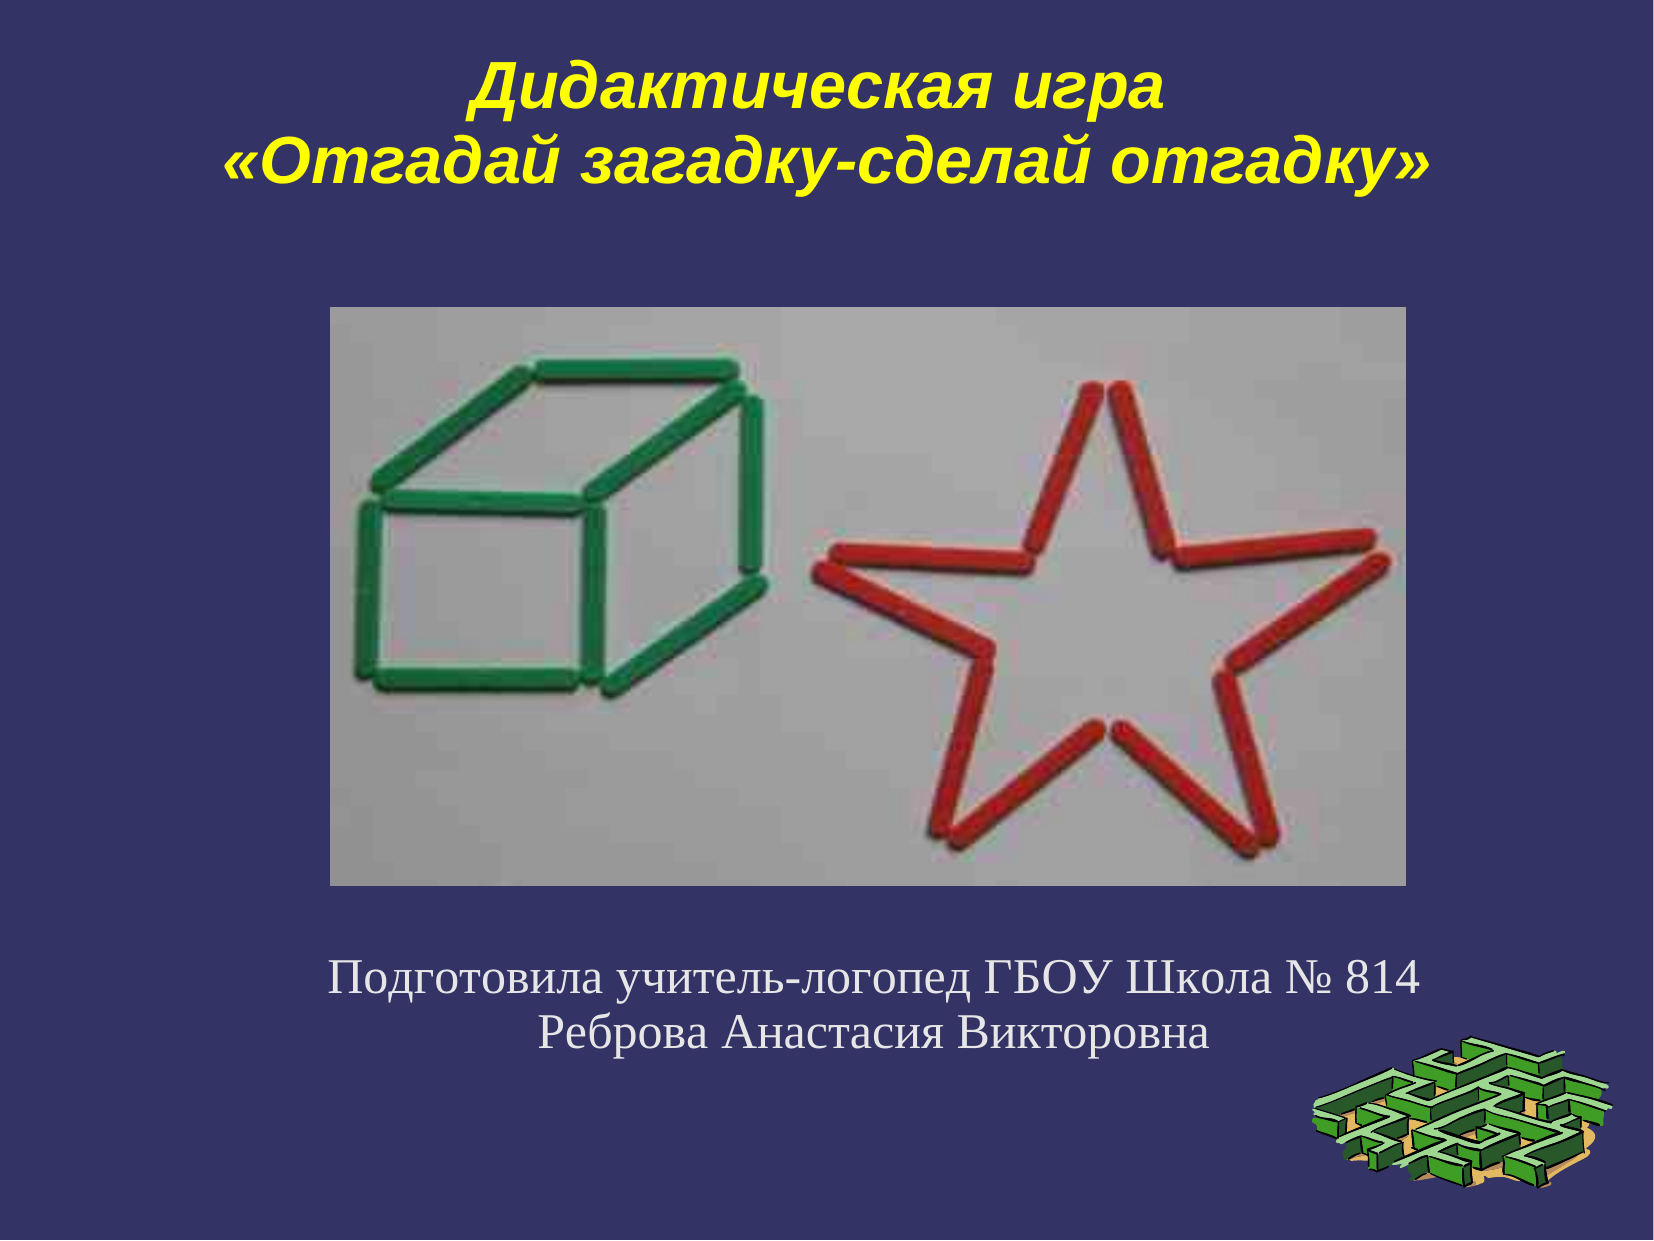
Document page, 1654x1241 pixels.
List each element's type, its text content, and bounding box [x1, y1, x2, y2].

picture [330, 307, 1406, 886]
title Дидактическая игра «Отгадай загадку-сделай отгадку» [121, 19, 1534, 227]
subtitle Подготовила учитель-логопед ГБОУ Школа № 814 Реброва Анастасия Викторовна [178, 364, 1570, 1147]
